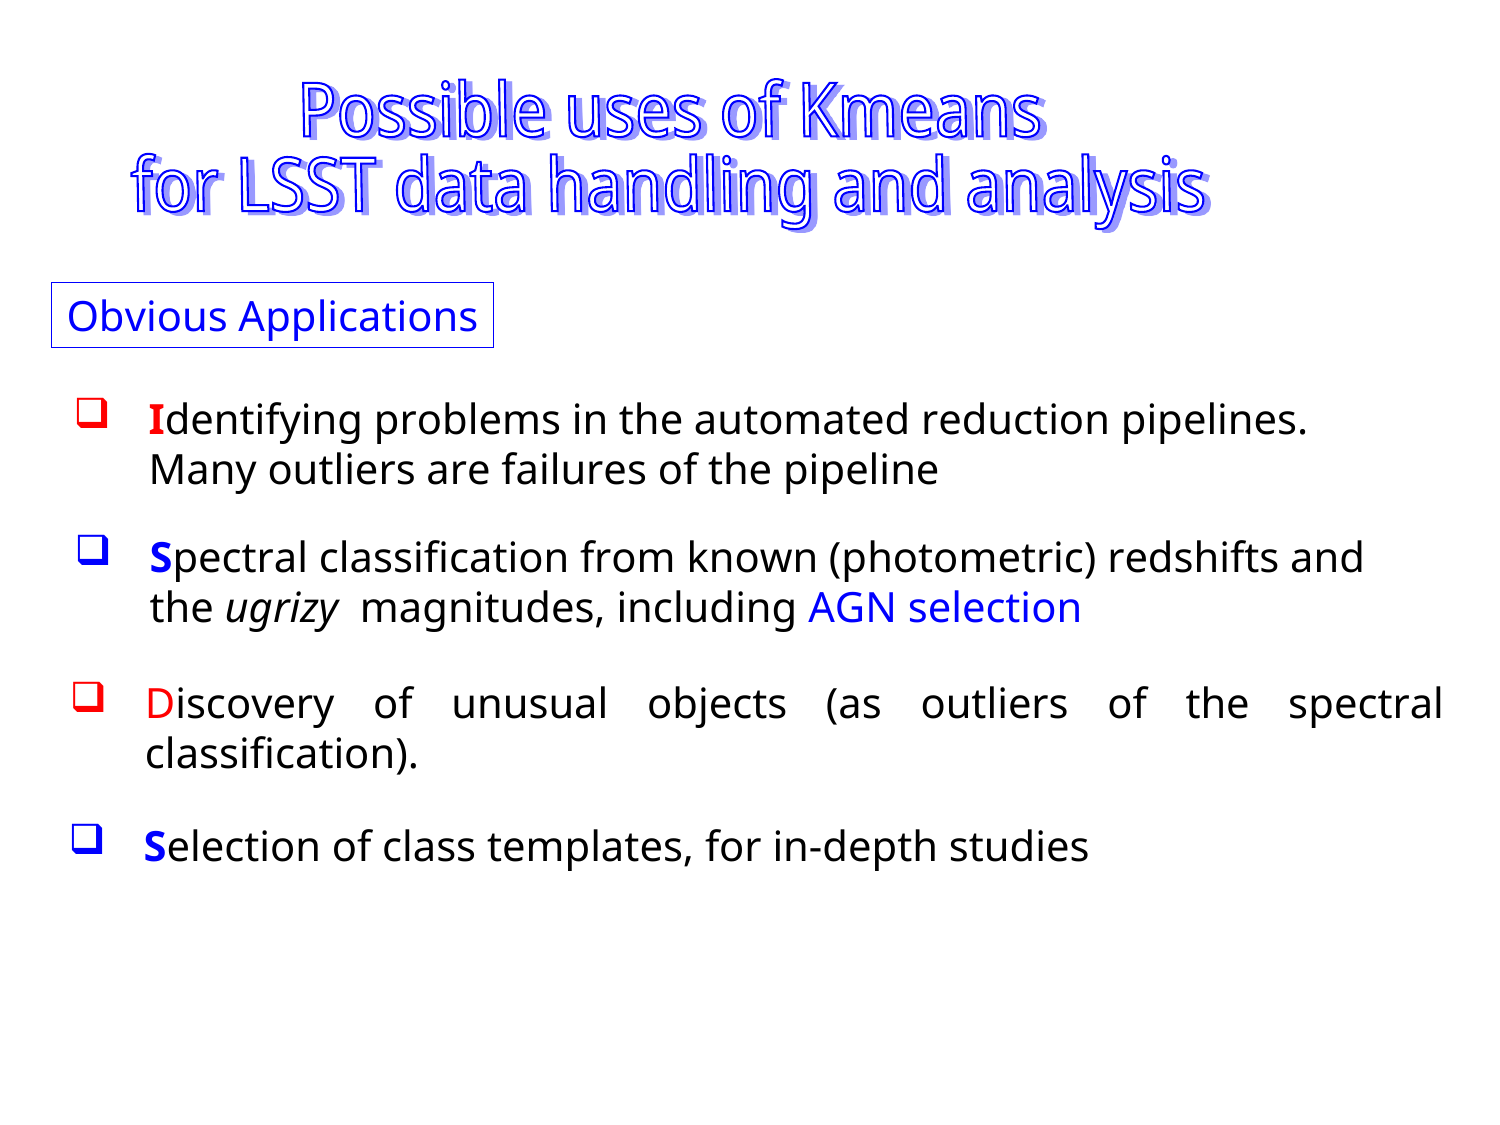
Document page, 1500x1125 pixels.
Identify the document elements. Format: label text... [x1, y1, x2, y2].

text_box Identifying problems in the automated reduction pipelines. Many outliers are failures of the pipeline [58, 385, 1396, 501]
text_box Possible uses of Kmeans for LSST data handling and analysis [723, 95, 756, 138]
text_box Possible uses of Kmeans for LSST data handling and analysis [759, 79, 784, 137]
text_box Possible uses of Kmeans for LSST data handling and analysis [638, 95, 669, 138]
text_box Possible uses of Kmeans for LSST data handling and analysis [937, 95, 967, 138]
text_box Possible uses of Kmeans for LSST data handling and analysis [496, 170, 525, 212]
text_box Possible uses of Kmeans for LSST data handling and analysis [911, 154, 944, 212]
text_box Possible uses of Kmeans for LSST data handling and analysis [340, 95, 373, 138]
text_box Obvious Applications [51, 282, 485, 348]
text_box Possible uses of Kmeans for LSST data handling and analysis [842, 95, 894, 137]
text_box Possible uses of Kmeans for LSST data handling and analysis [589, 170, 618, 212]
text_box Possible uses of Kmeans for LSST data handling and analysis [803, 82, 839, 137]
text_box Possible uses of Kmeans for LSST data handling and analysis [241, 157, 269, 212]
text_box Possible uses of Kmeans for LSST data handling and analysis [131, 153, 156, 212]
text_box Possible uses of Kmeans for LSST data handling and analysis [779, 170, 811, 230]
text_box Possible uses of Kmeans for LSST data handling and analysis [1044, 170, 1073, 212]
text_box Possible uses of Kmeans for LSST data handling and analysis [968, 170, 997, 212]
text_box Selection of class templates, for in-depth studies [53, 812, 1391, 878]
text_box Possible uses of Kmeans for LSST data handling and analysis [550, 154, 582, 212]
text_box Possible uses of Kmeans for LSST data handling and analysis [835, 170, 864, 212]
text_box Possible uses of Kmeans for LSST data handling and analysis [273, 157, 303, 212]
text_box Possible uses of Kmeans for LSST data handling and analysis [436, 170, 465, 212]
text_box Possible uses of Kmeans for LSST data handling and analysis [340, 157, 376, 212]
text_box Possible uses of Kmeans for LSST data handling and analysis [514, 95, 545, 138]
text_box Possible uses of Kmeans for LSST data handling and analysis [303, 82, 334, 137]
text_box Possible uses of Kmeans for LSST data handling and analysis [308, 157, 338, 212]
text_box Possible uses of Kmeans for LSST data handling and analysis [397, 154, 429, 212]
text_box Possible uses of Kmeans for LSST data handling and analysis [569, 96, 600, 138]
text_box Spectral classification from known (photometric) redshifts and the ugrizy magnitudes, including AGN selection [59, 522, 1397, 639]
text_box Discovery of unusual objects (as outliers of the spectral classification). [55, 669, 1460, 786]
text_box Possible uses of Kmeans for LSST data handling and analysis [459, 79, 491, 138]
text_box Possible uses of Kmeans for LSST data handling and analysis [156, 170, 189, 212]
text_box Possible uses of Kmeans for LSST data handling and analysis [665, 154, 697, 212]
text_box Possible uses of Kmeans for LSST data handling and analysis [976, 95, 1007, 137]
text_box Possible uses of Kmeans for LSST data handling and analysis [627, 170, 658, 212]
text_box Possible uses of Kmeans for LSST data handling and analysis [740, 170, 771, 212]
text_box Possible uses of Kmeans for LSST data handling and analysis [1094, 171, 1128, 230]
text_box Possible uses of Kmeans for LSST data handling and analysis [1006, 170, 1037, 212]
text_box Possible uses of Kmeans for LSST data handling and analysis [873, 170, 904, 212]
text_box Possible uses of Kmeans for LSST data handling and analysis [901, 95, 932, 138]
